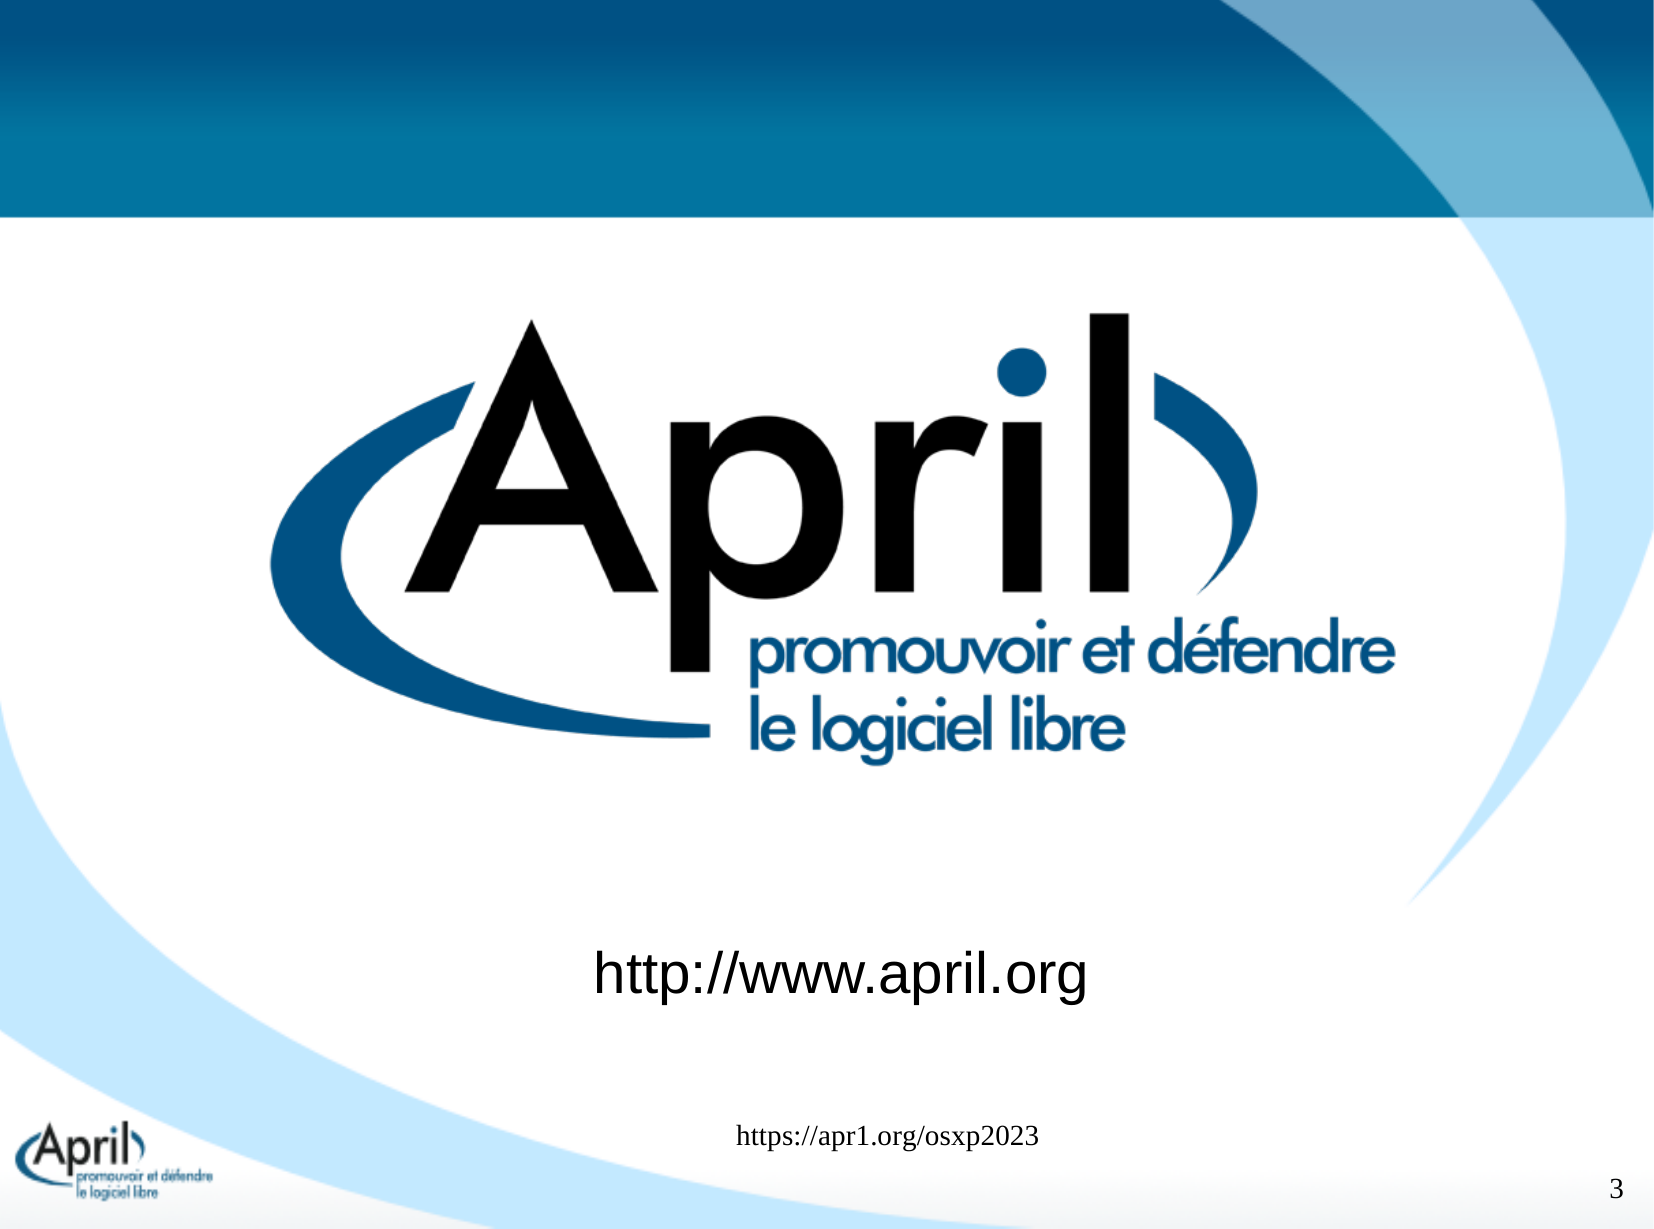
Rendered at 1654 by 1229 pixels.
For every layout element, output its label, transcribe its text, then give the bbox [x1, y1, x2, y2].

text_box http://www.april.org [578, 933, 1105, 1013]
picture [0, 0, 1654, 1229]
